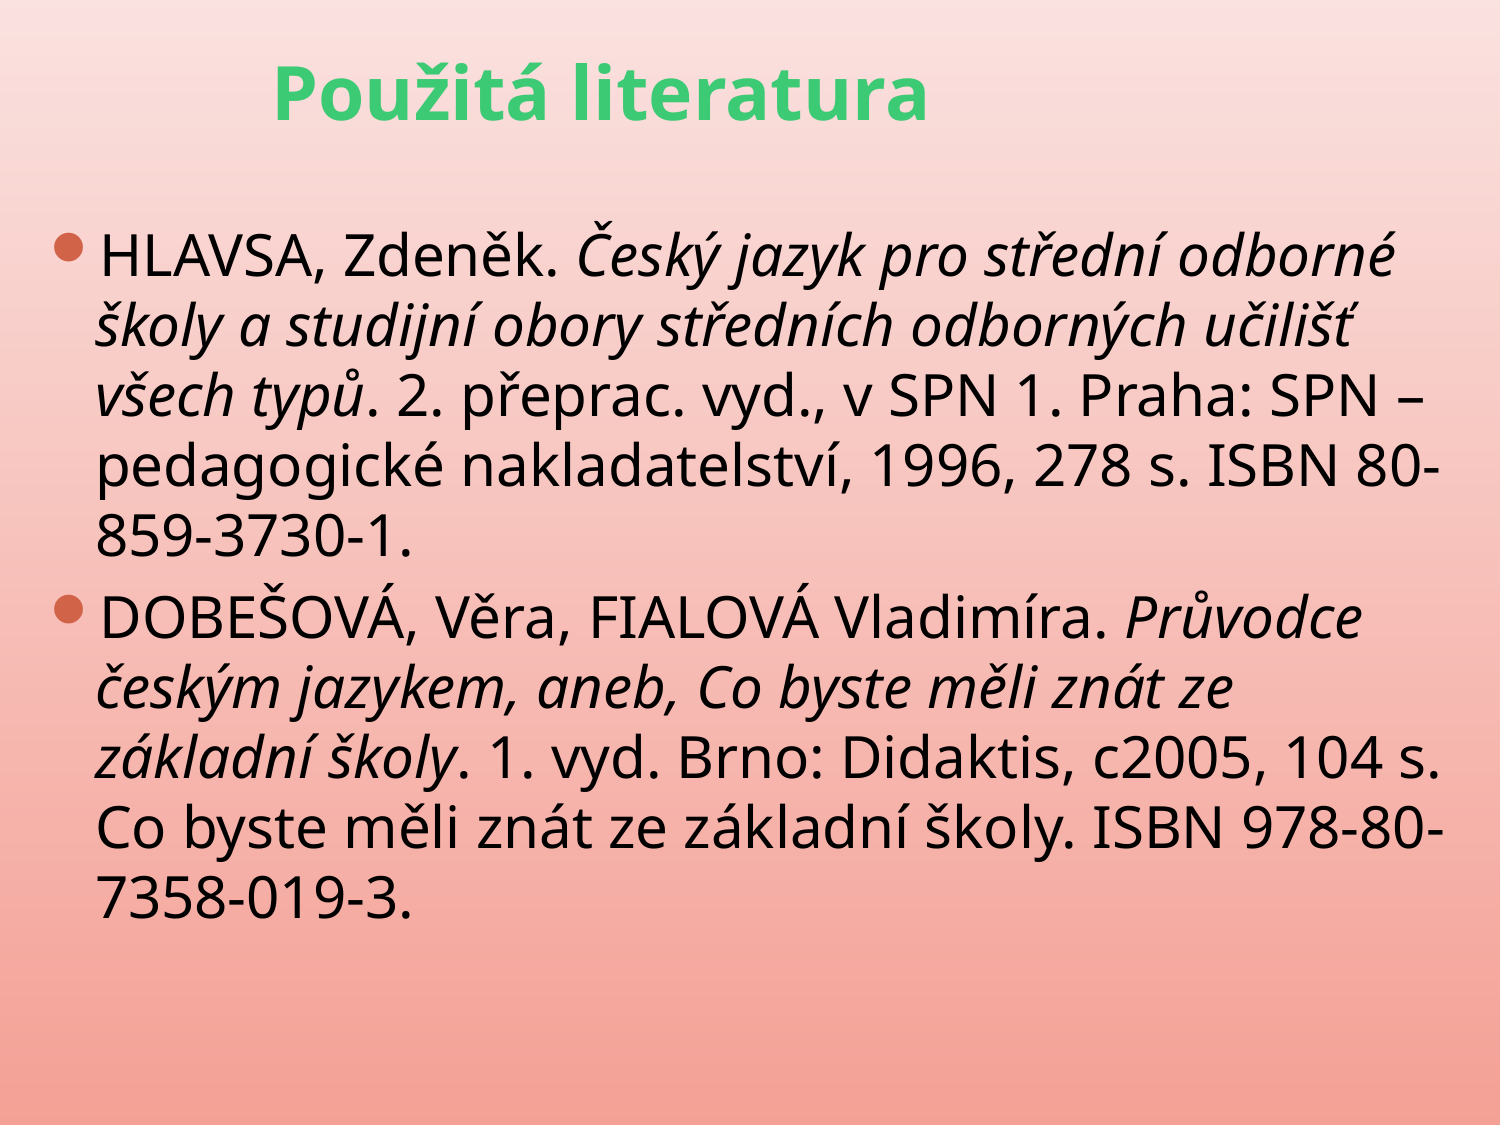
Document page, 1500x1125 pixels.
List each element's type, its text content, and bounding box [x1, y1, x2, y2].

title Použitá literatura [147, 29, 1423, 153]
list HLAVSA, Zdeněk. Český jazyk pro střední odborné školy a studijní obory středních odborných učilišť všech typů. 2. přeprac. vyd., v SPN 1. Praha: SPN – pedagogické nakladatelství, 1996, 278 s. ISBN 80-859-3730-1. DOBEŠOVÁ, Věra, FIALOVÁ Vladimíra. Průvodce českým jazykem, aneb, Co byste měli znát ze základní školy. 1. vyd. Brno: Didaktis, c2005, 104 s. Co byste měli znát ze základní školy. ISBN 978-80-7358-019-3. [35, 210, 1477, 1125]
